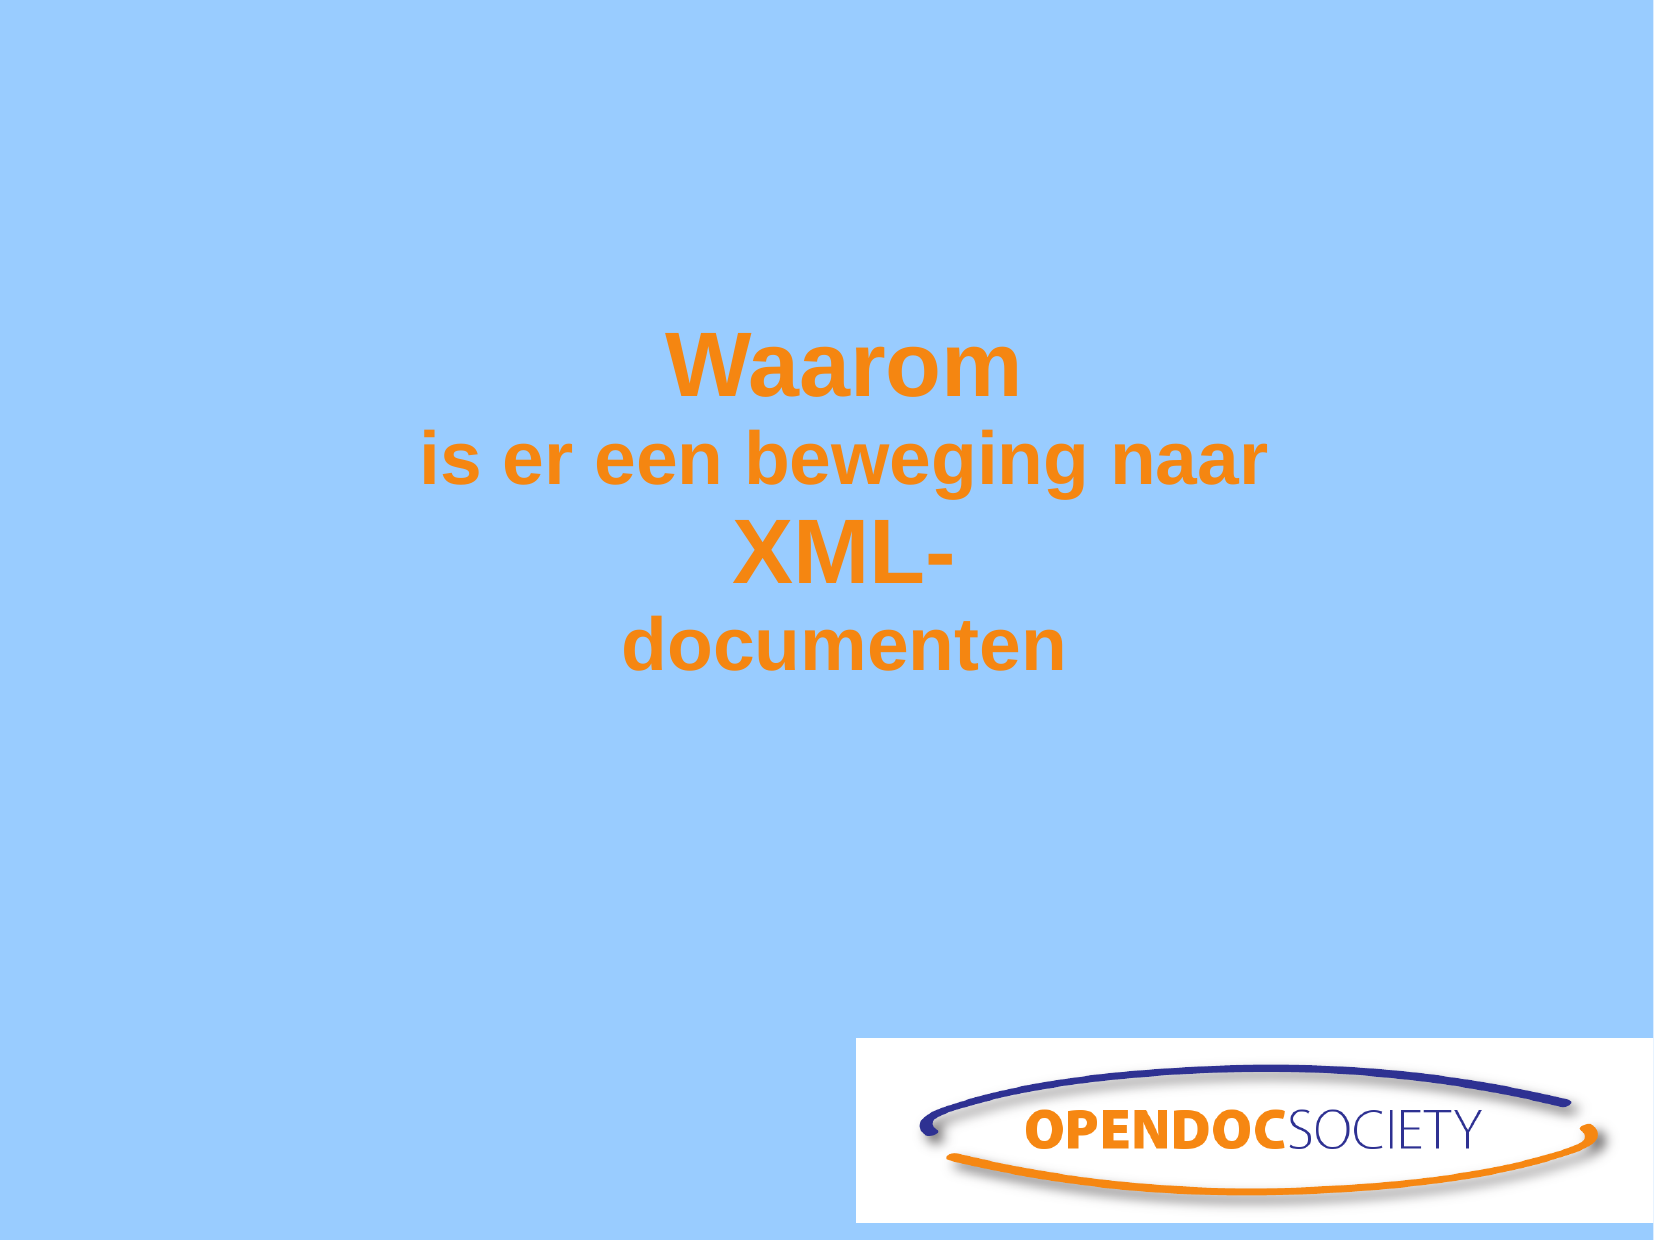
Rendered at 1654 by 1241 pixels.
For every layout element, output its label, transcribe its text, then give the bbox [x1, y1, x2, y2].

picture [856, 1038, 1654, 1223]
title Waarom is er een beweging naar XML- documenten [100, 313, 1589, 687]
